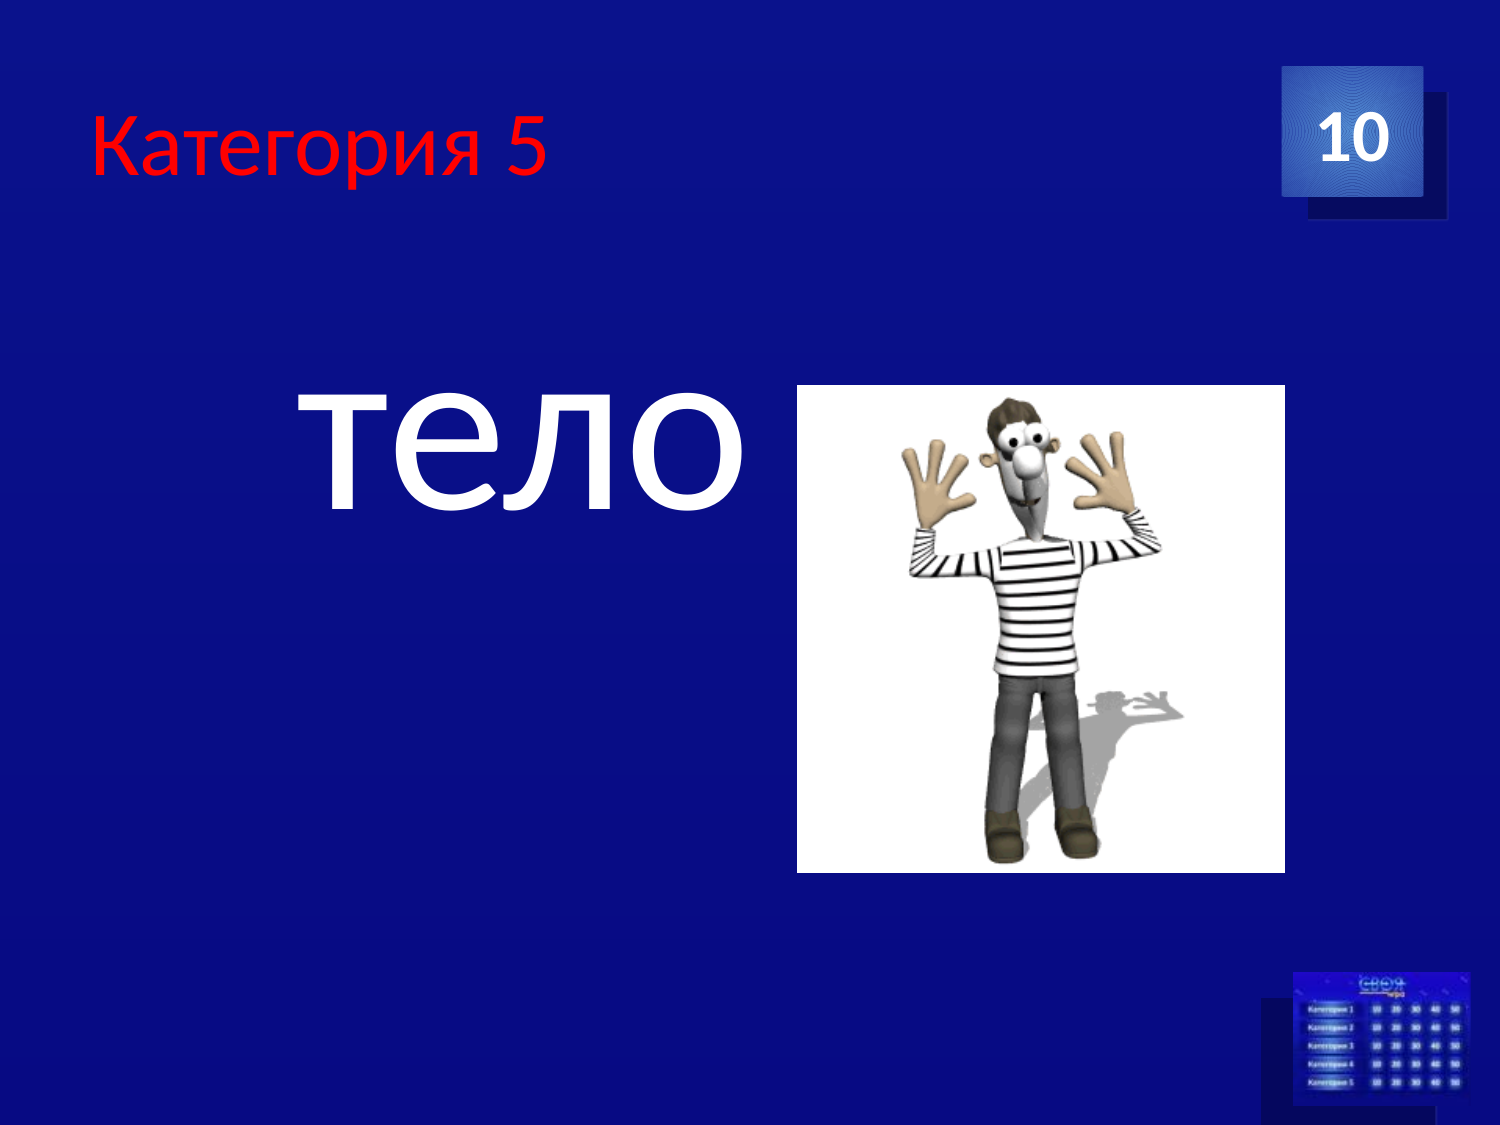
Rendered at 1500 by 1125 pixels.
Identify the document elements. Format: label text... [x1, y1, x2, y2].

title Категория 5 [75, 45, 1258, 233]
text_box 10 [1282, 66, 1423, 196]
list тело [75, 262, 1426, 1000]
picture [797, 385, 1285, 873]
